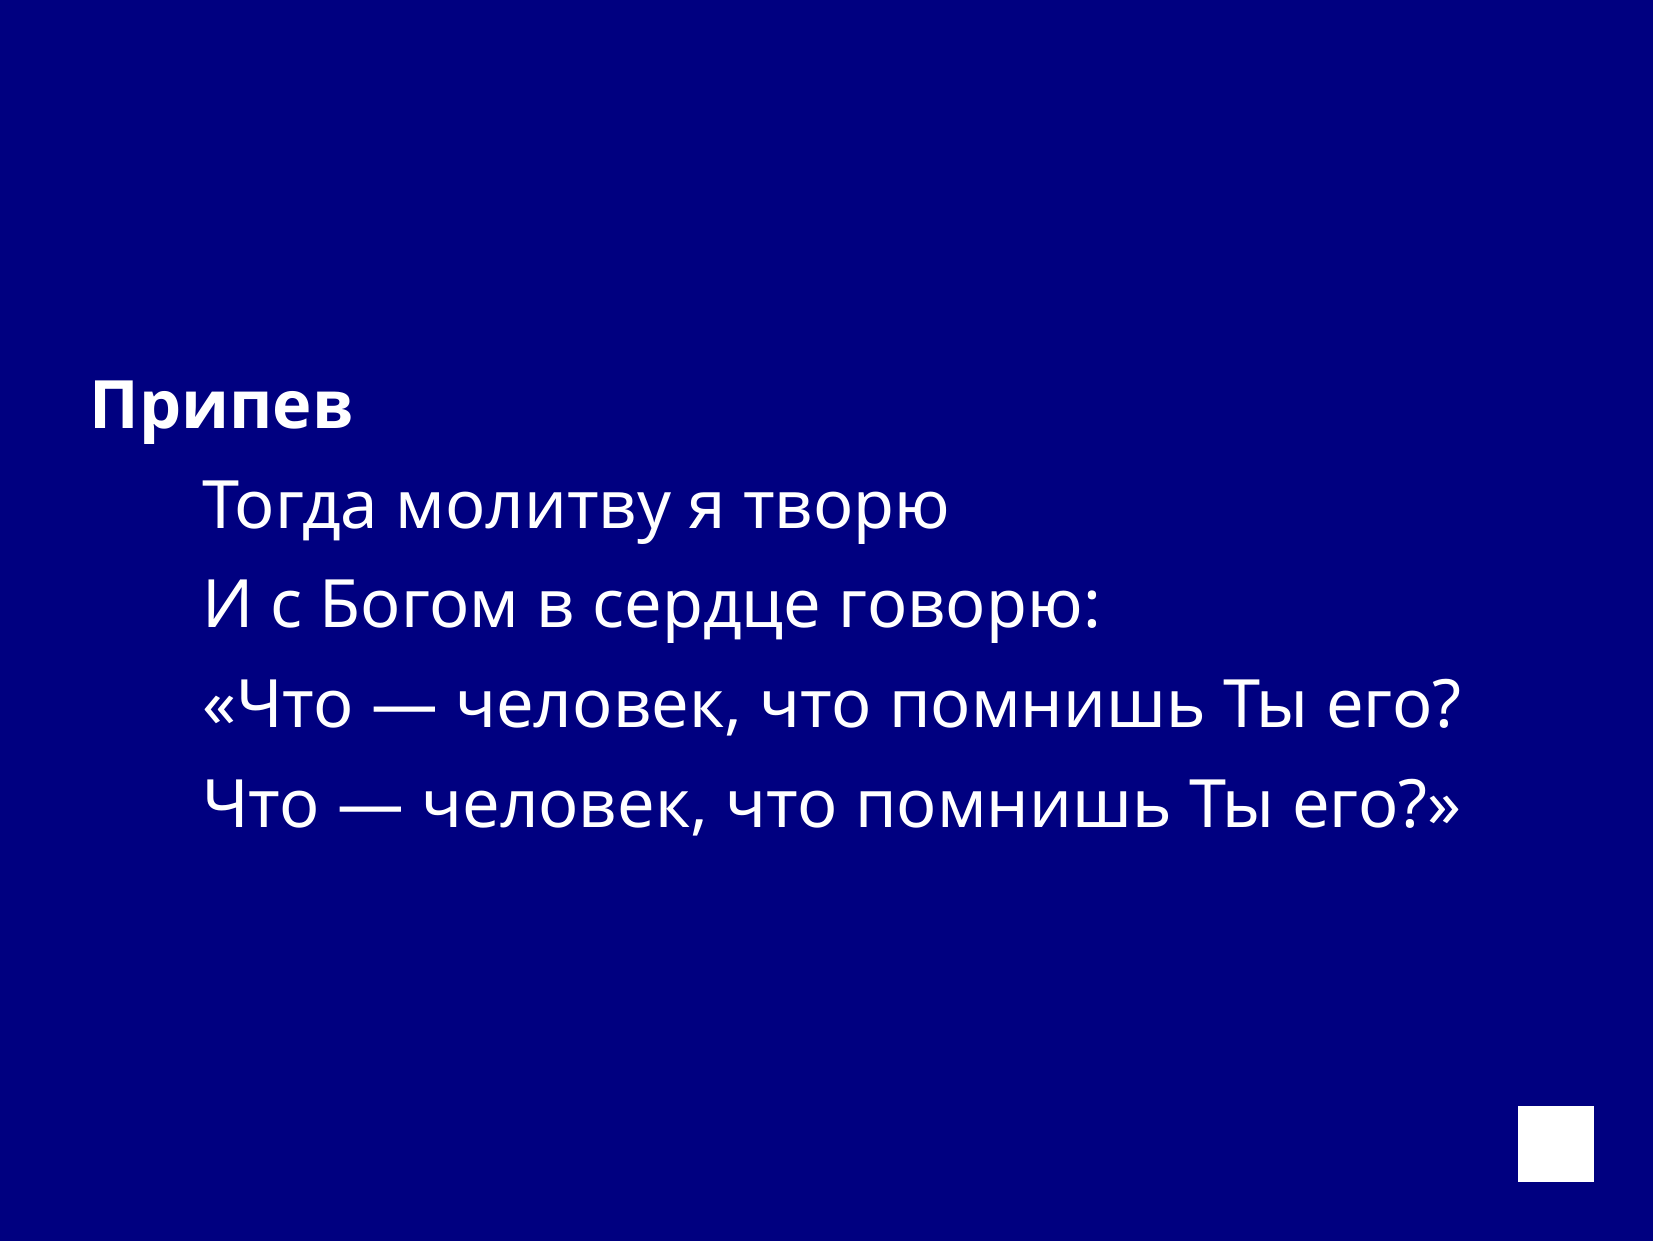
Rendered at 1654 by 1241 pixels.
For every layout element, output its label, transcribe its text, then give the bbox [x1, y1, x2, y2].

text_box [1518, 1163, 1594, 1182]
text_box Припев Тогда молитву я творю И с Богом в сердце говорю: «Что — человек, что помнишь Ты его? Что — человек, что помнишь Ты его?» [75, 150, 1653, 1163]
